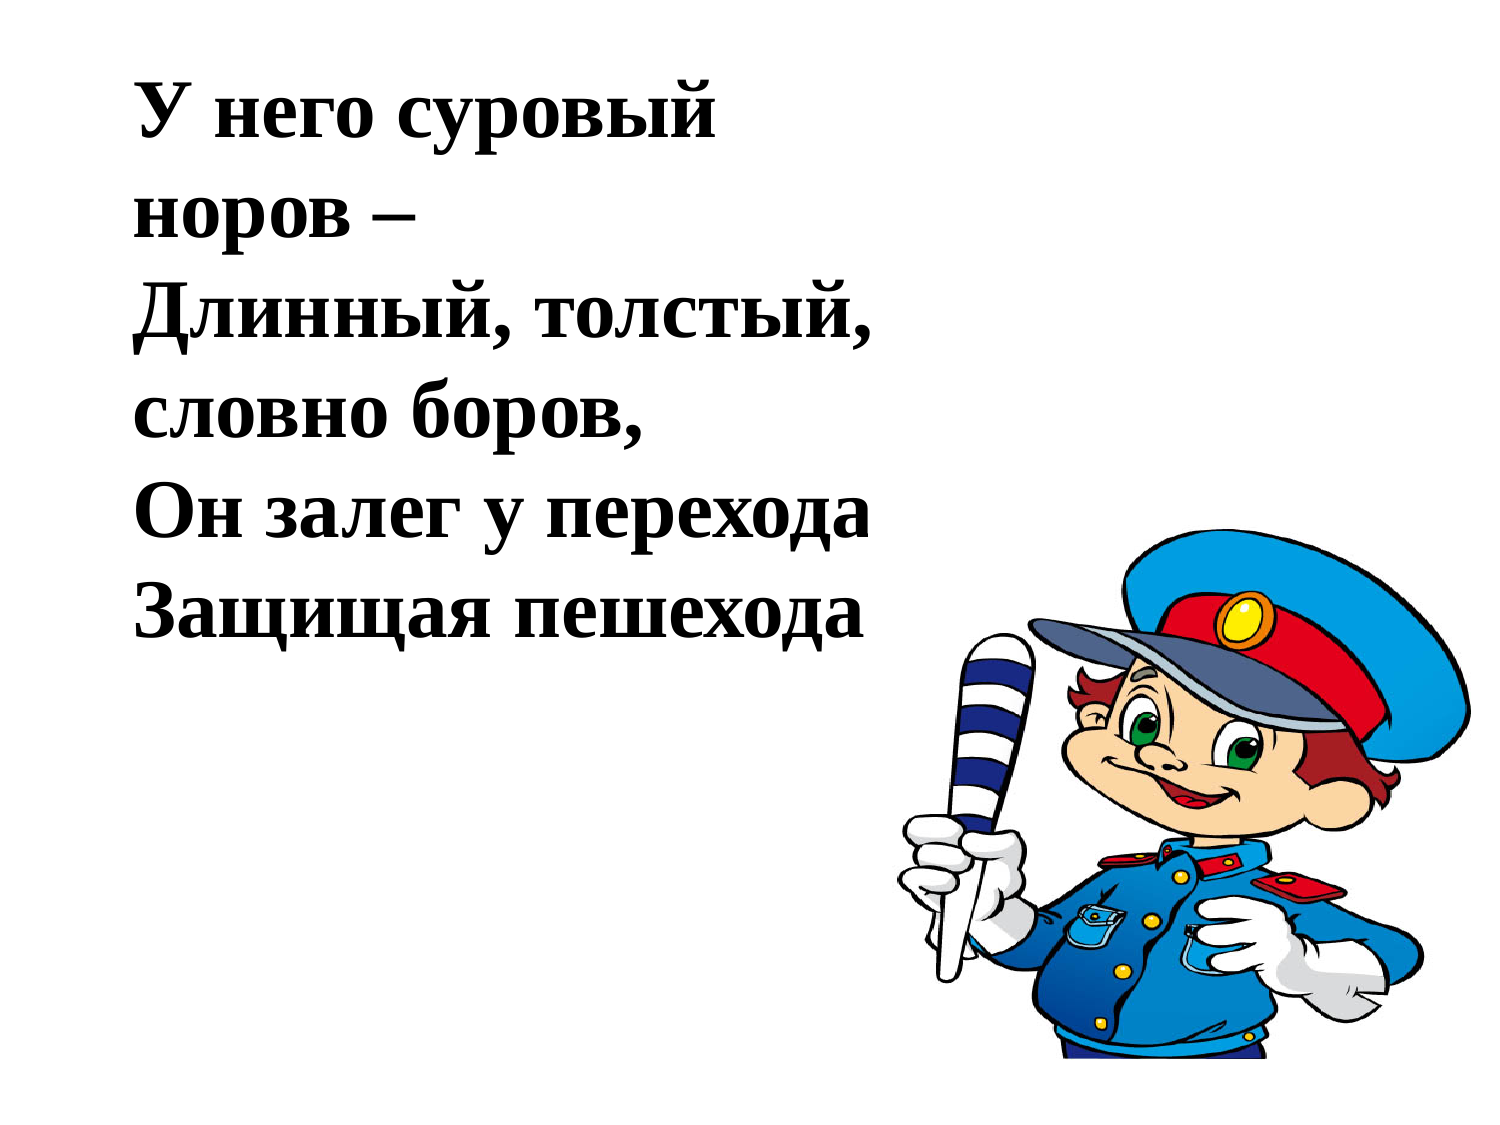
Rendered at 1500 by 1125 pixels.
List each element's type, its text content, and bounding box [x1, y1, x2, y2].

text_box У него суровый норов – Длинный, толстый, словно боров, Он залег у перехода, Защищая пешехода. [117, 47, 961, 662]
picture [868, 503, 1500, 1079]
